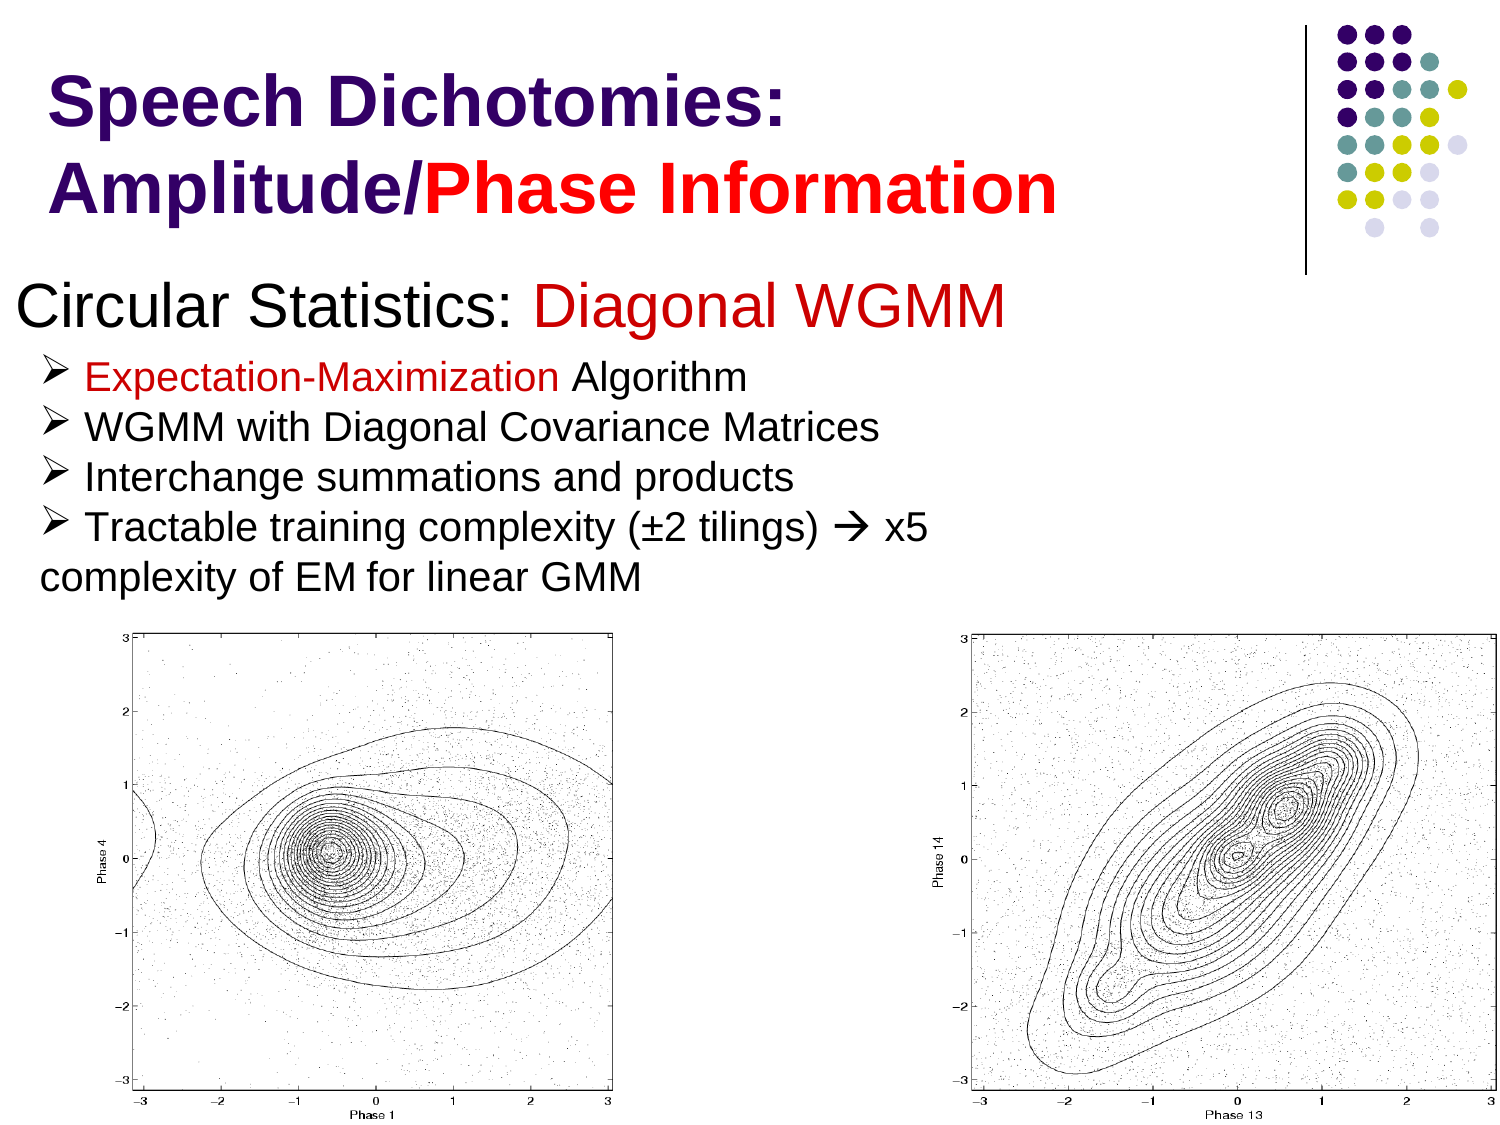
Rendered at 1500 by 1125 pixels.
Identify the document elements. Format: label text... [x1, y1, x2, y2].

text_box Expectation-Maximization Algorithm WGMM with Diagonal Covariance Matrices Interchange summations and products Tractable training complexity (±2 tilings)  x5 complexity of EM for linear GMM [24, 342, 1035, 609]
list Circular Statistics: Diagonal WGMM [0, 257, 1043, 351]
picture [926, 627, 1500, 1125]
text_box Speech Dichotomies: Amplitude/Phase Information [32, 23, 1270, 236]
picture [91, 626, 617, 1125]
